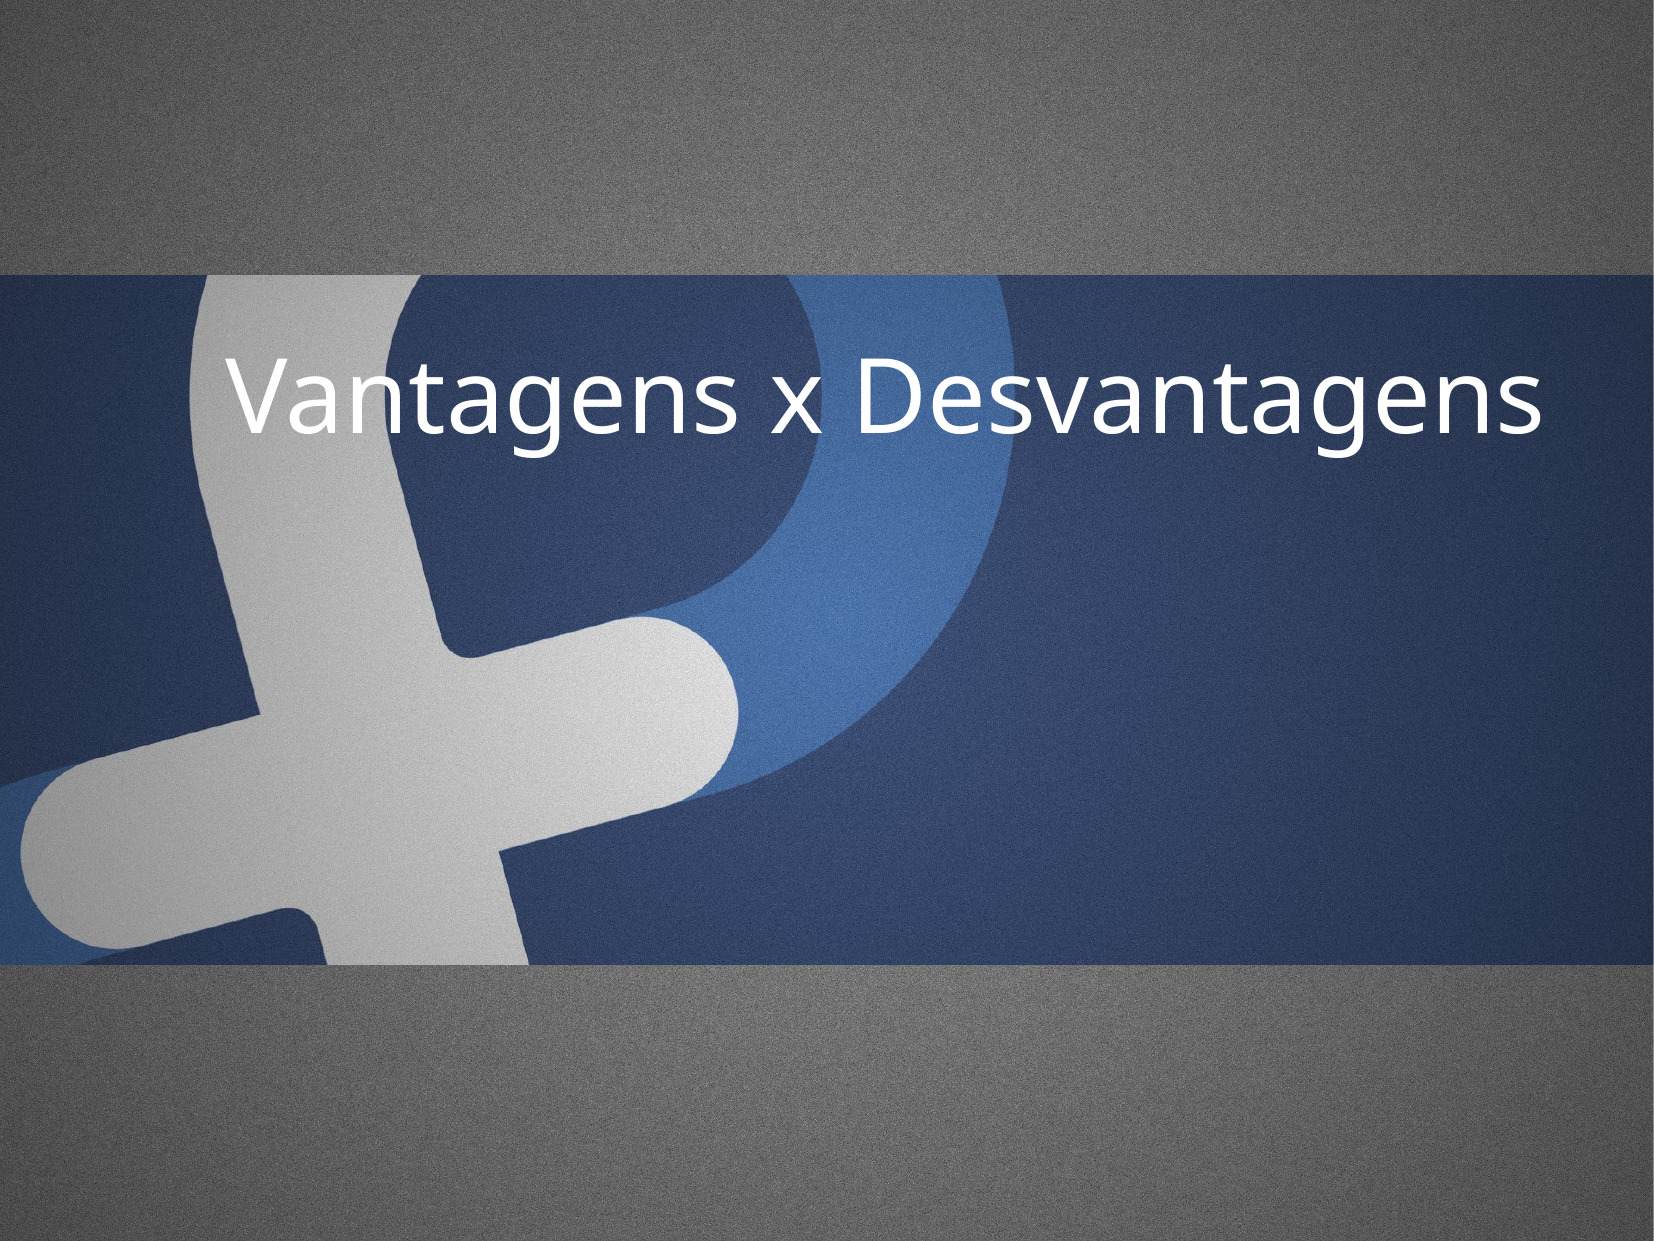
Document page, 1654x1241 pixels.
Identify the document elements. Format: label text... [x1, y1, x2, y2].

picture [0, 0, 1654, 1241]
text_box Vantagens x Desvantagens [70, 315, 1561, 654]
